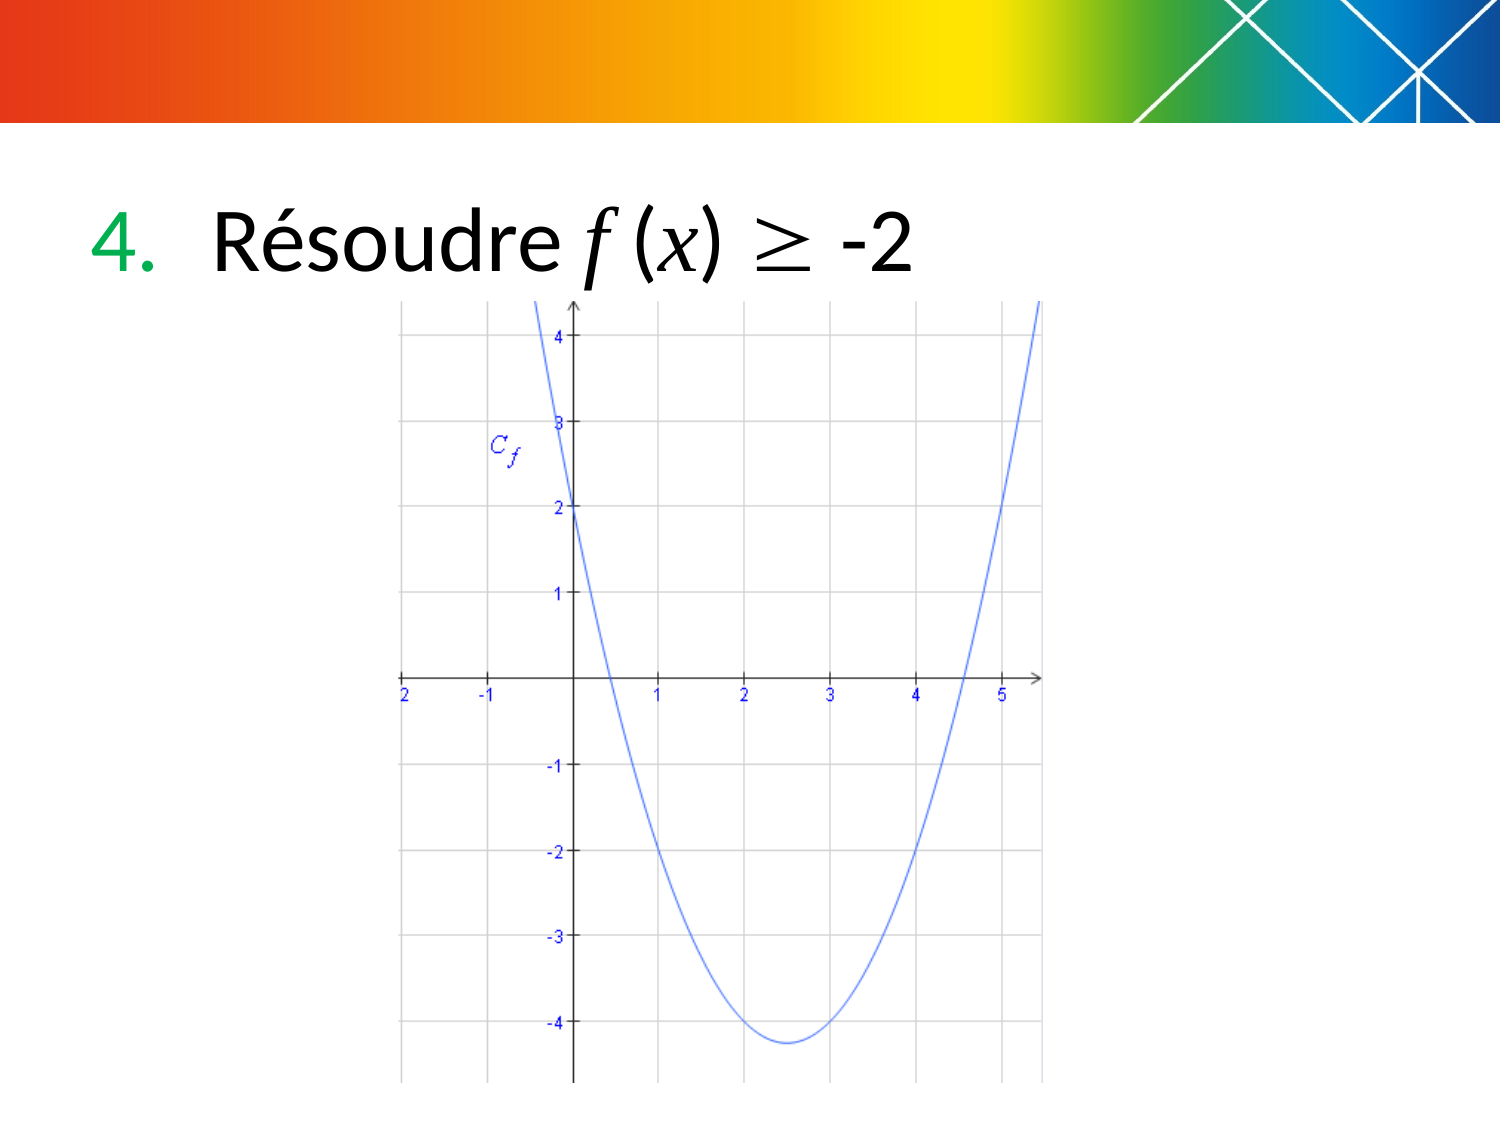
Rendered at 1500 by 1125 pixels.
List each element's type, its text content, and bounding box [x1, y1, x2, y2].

title Résoudre f (x)  -2 [75, 163, 1426, 305]
picture [0, 0, 1359, 123]
picture [398, 301, 1043, 1083]
picture [1340, 0, 1500, 123]
